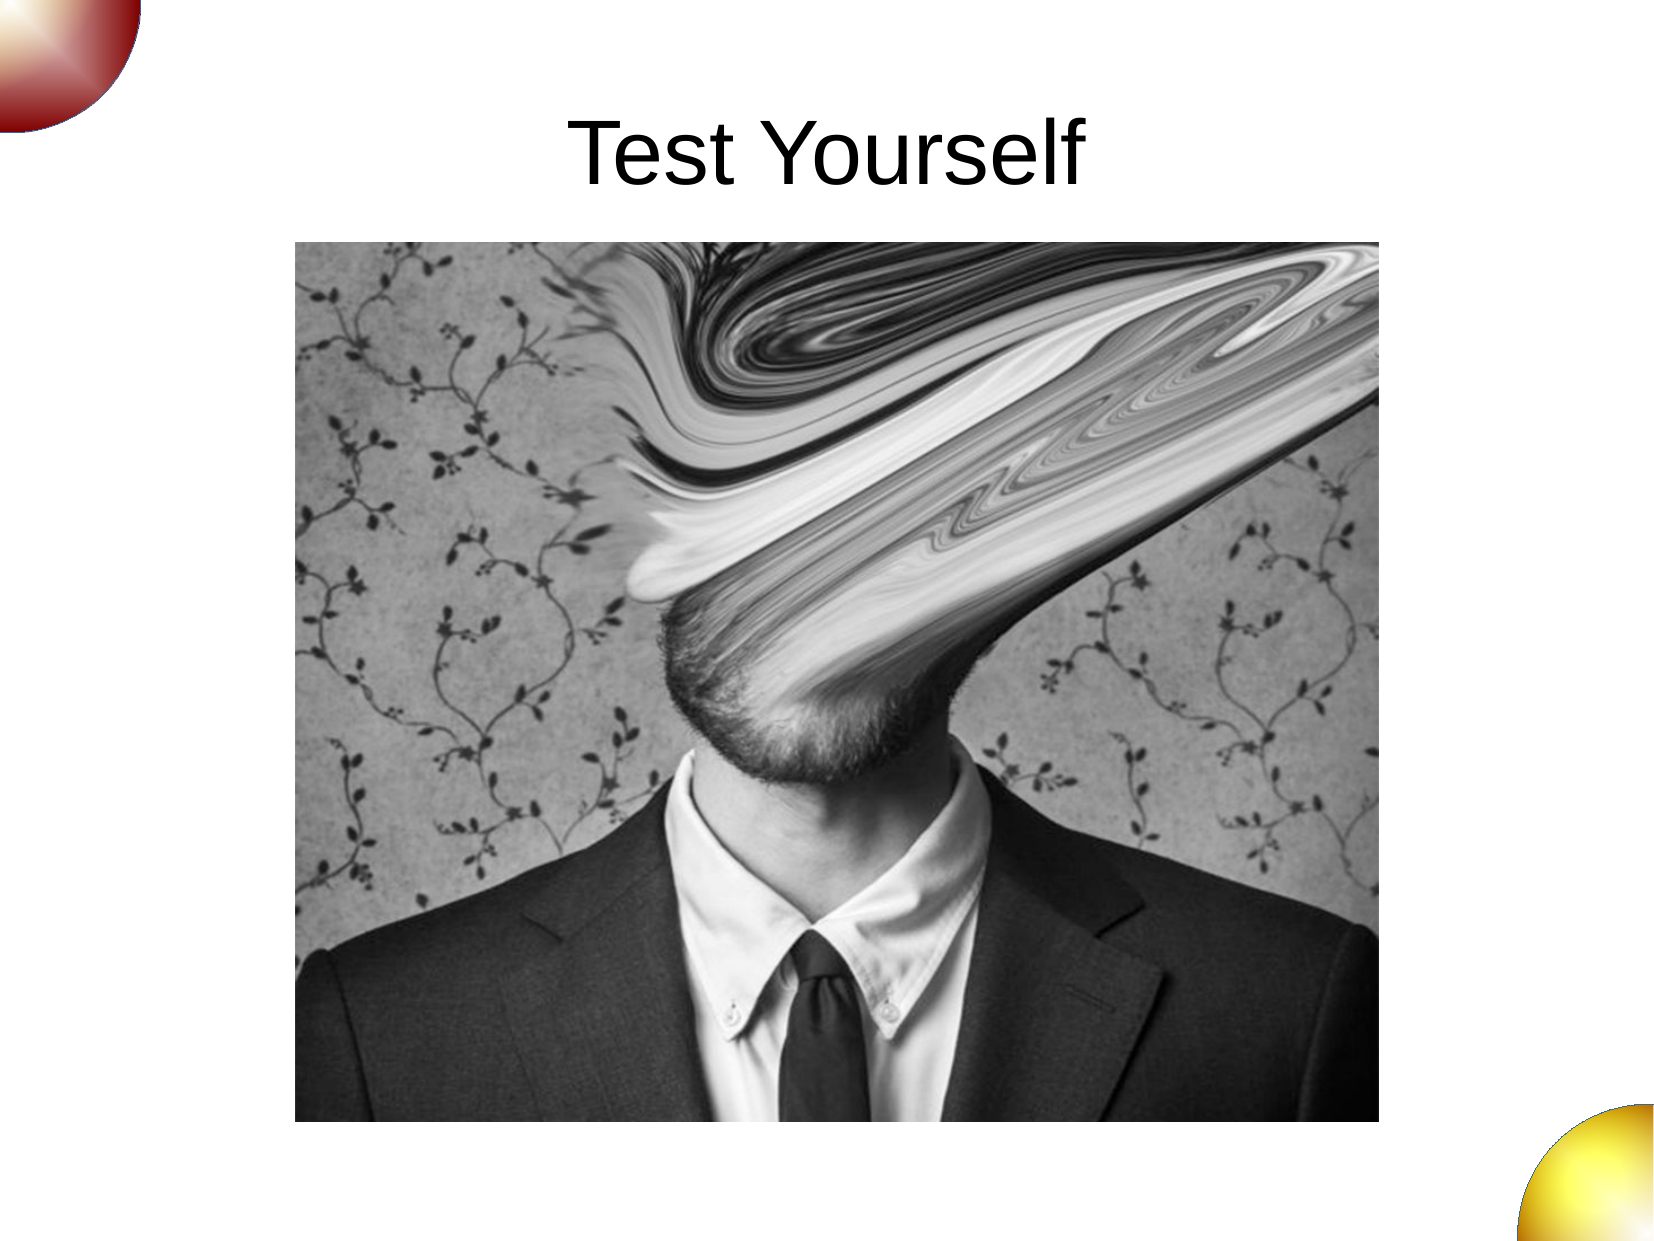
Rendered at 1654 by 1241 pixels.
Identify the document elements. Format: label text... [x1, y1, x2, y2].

picture [295, 242, 1379, 1123]
text_box [1517, 1104, 1654, 1241]
text_box [0, 0, 141, 133]
title Test Yourself [82, 49, 1571, 257]
